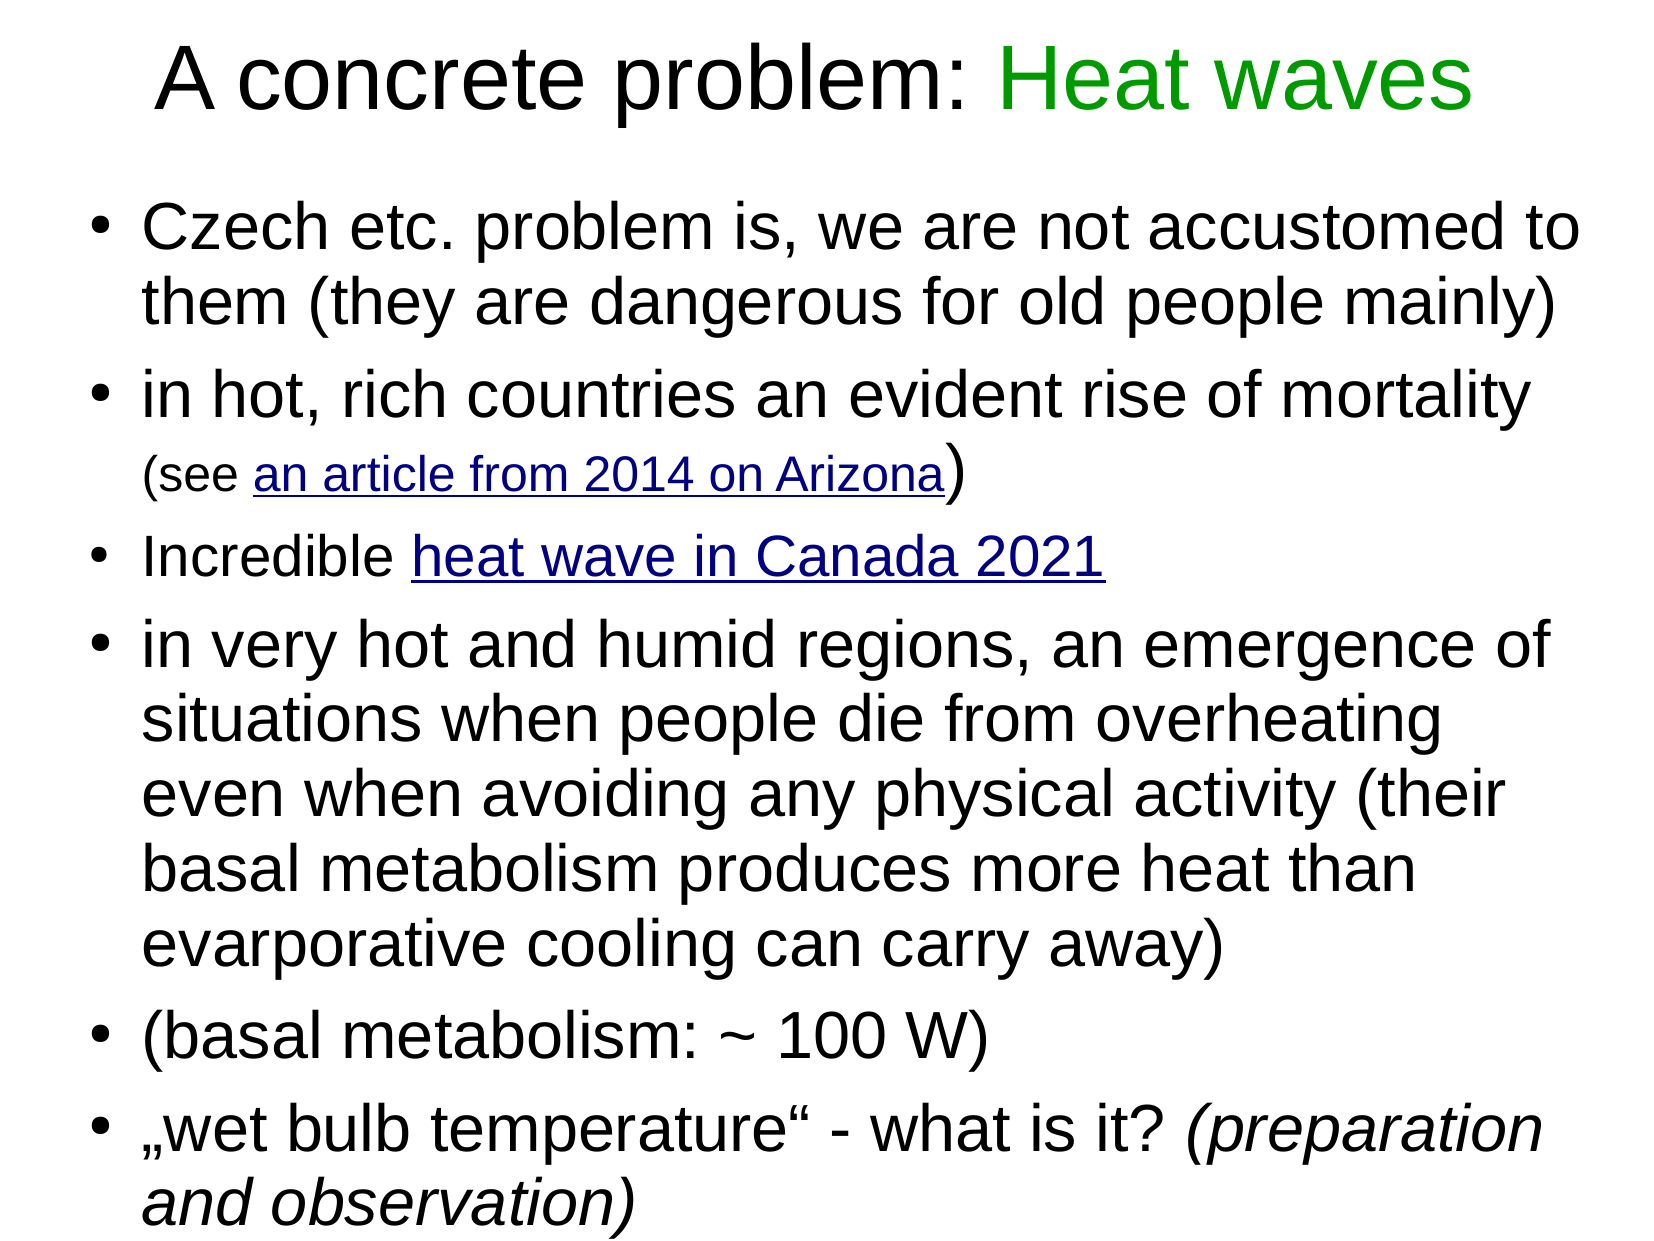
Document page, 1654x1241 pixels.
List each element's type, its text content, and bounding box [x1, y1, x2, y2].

list Czech etc. problem is, we are not accustomed to them (they are dangerous for old people mainly) in hot, rich countries an evident rise of mortality (see an article from 2014 on Arizona) Incredible heat wave in Canada 2021 in very hot and humid regions, an emergence of situations when people die from overheating even when avoiding any physical activity (their basal metabolism produces more heat than evarporative cooling can carry away) (basal metabolism: ~ 100 W) „wet bulb temperature“ - what is it? (preparation and observation) [70, 189, 1607, 1241]
title A concrete problem: Heat waves [82, 26, 1548, 130]
